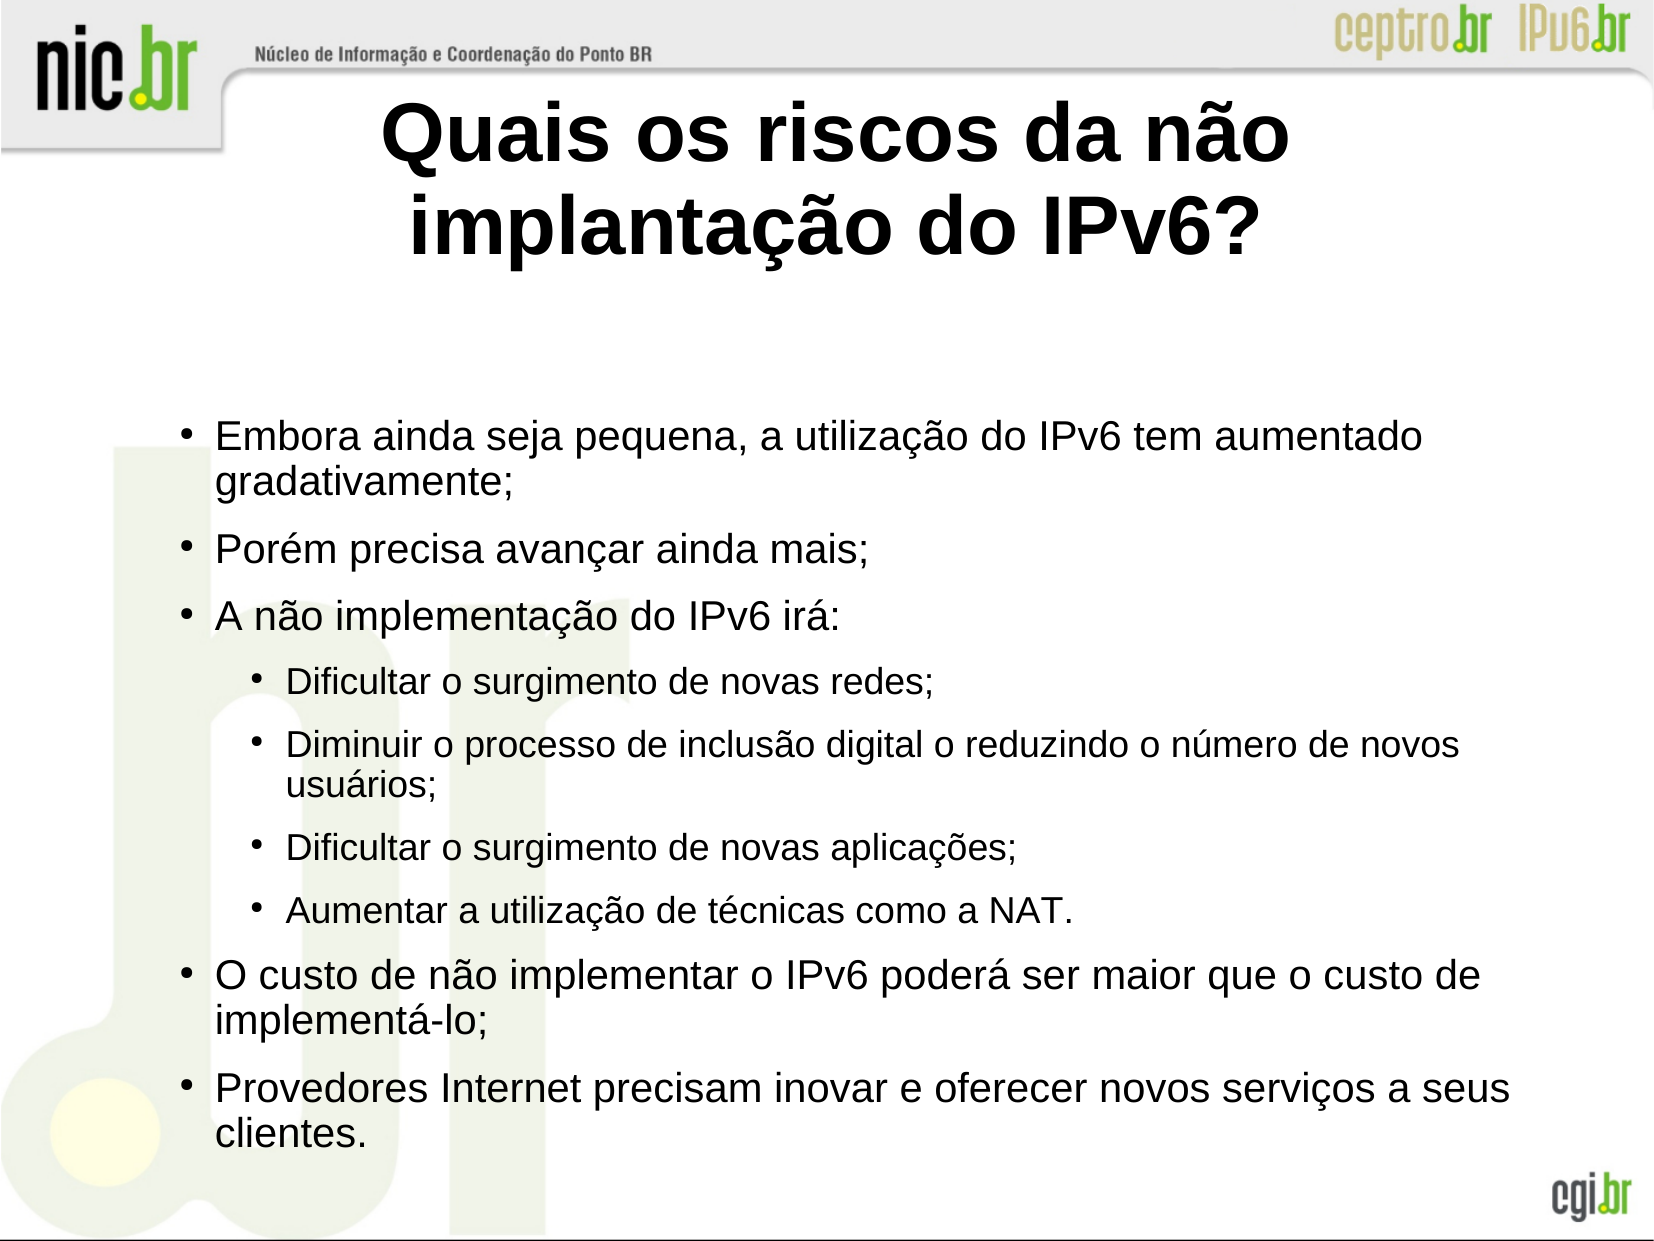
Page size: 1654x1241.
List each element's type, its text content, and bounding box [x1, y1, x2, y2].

picture [0, 0, 1654, 1241]
text_box Quais os riscos da não implantação do IPv6? [171, 79, 1502, 198]
text_box Embora ainda seja pequena, a utilização do IPv6 tem aumentado gradativamente; Porém precisa avançar ainda mais; A não implementação do IPv6 irá: Dificultar o surgimento de novas redes; Diminuir o processo de inclusão digital o reduzindo o número de novos usuários; Dificultar o surgimento de novas aplicações; Aumentar a utilização de técnicas como a NAT. O custo de não implementar o IPv6 poderá ser maior que o custo de implementá-lo; Provedores Internet precisam inovar e oferecer novos serviços a seus clientes. [129, 407, 1533, 461]
